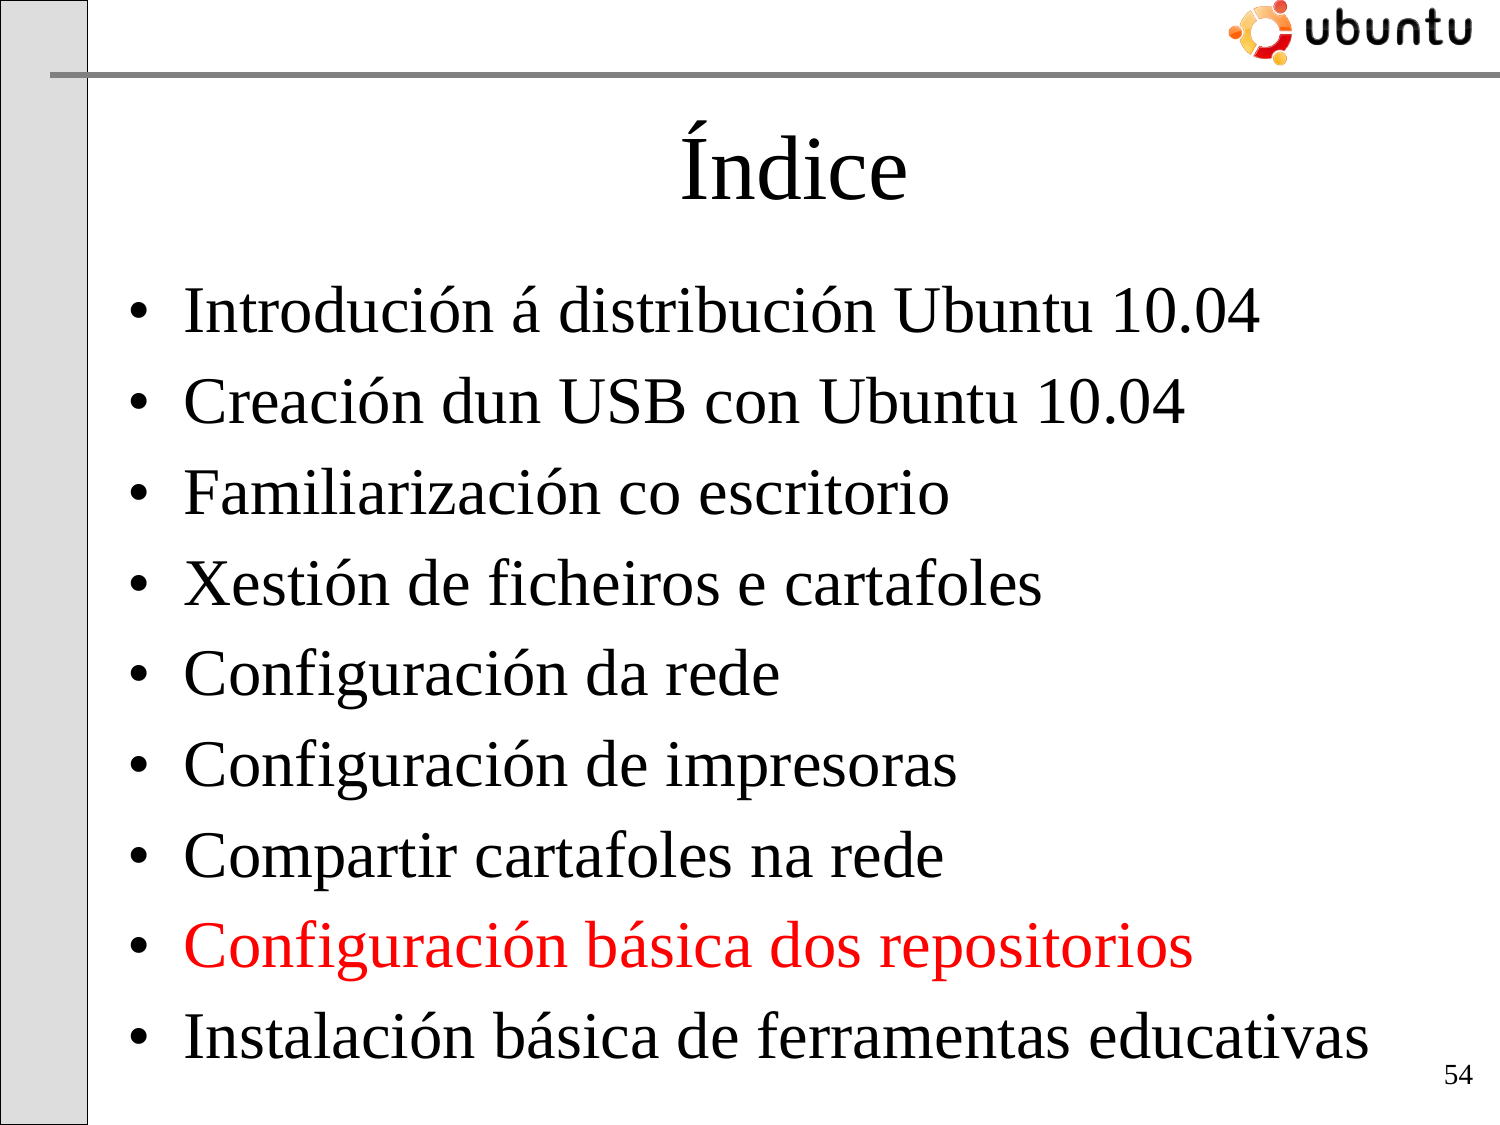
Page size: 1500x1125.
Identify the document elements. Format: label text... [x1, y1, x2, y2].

picture [1221, 0, 1483, 71]
title Índice [112, 99, 1477, 237]
list Introdución á distribución Ubuntu 10.04 Creación dun USB con Ubuntu 10.04 Familiarización co escritorio Xestión de ficheiros e cartafoles Configuración da rede Configuración de impresoras Compartir cartafoles na rede Configuración básica dos repositorios Instalación básica de ferramentas educativas [112, 265, 1477, 1081]
